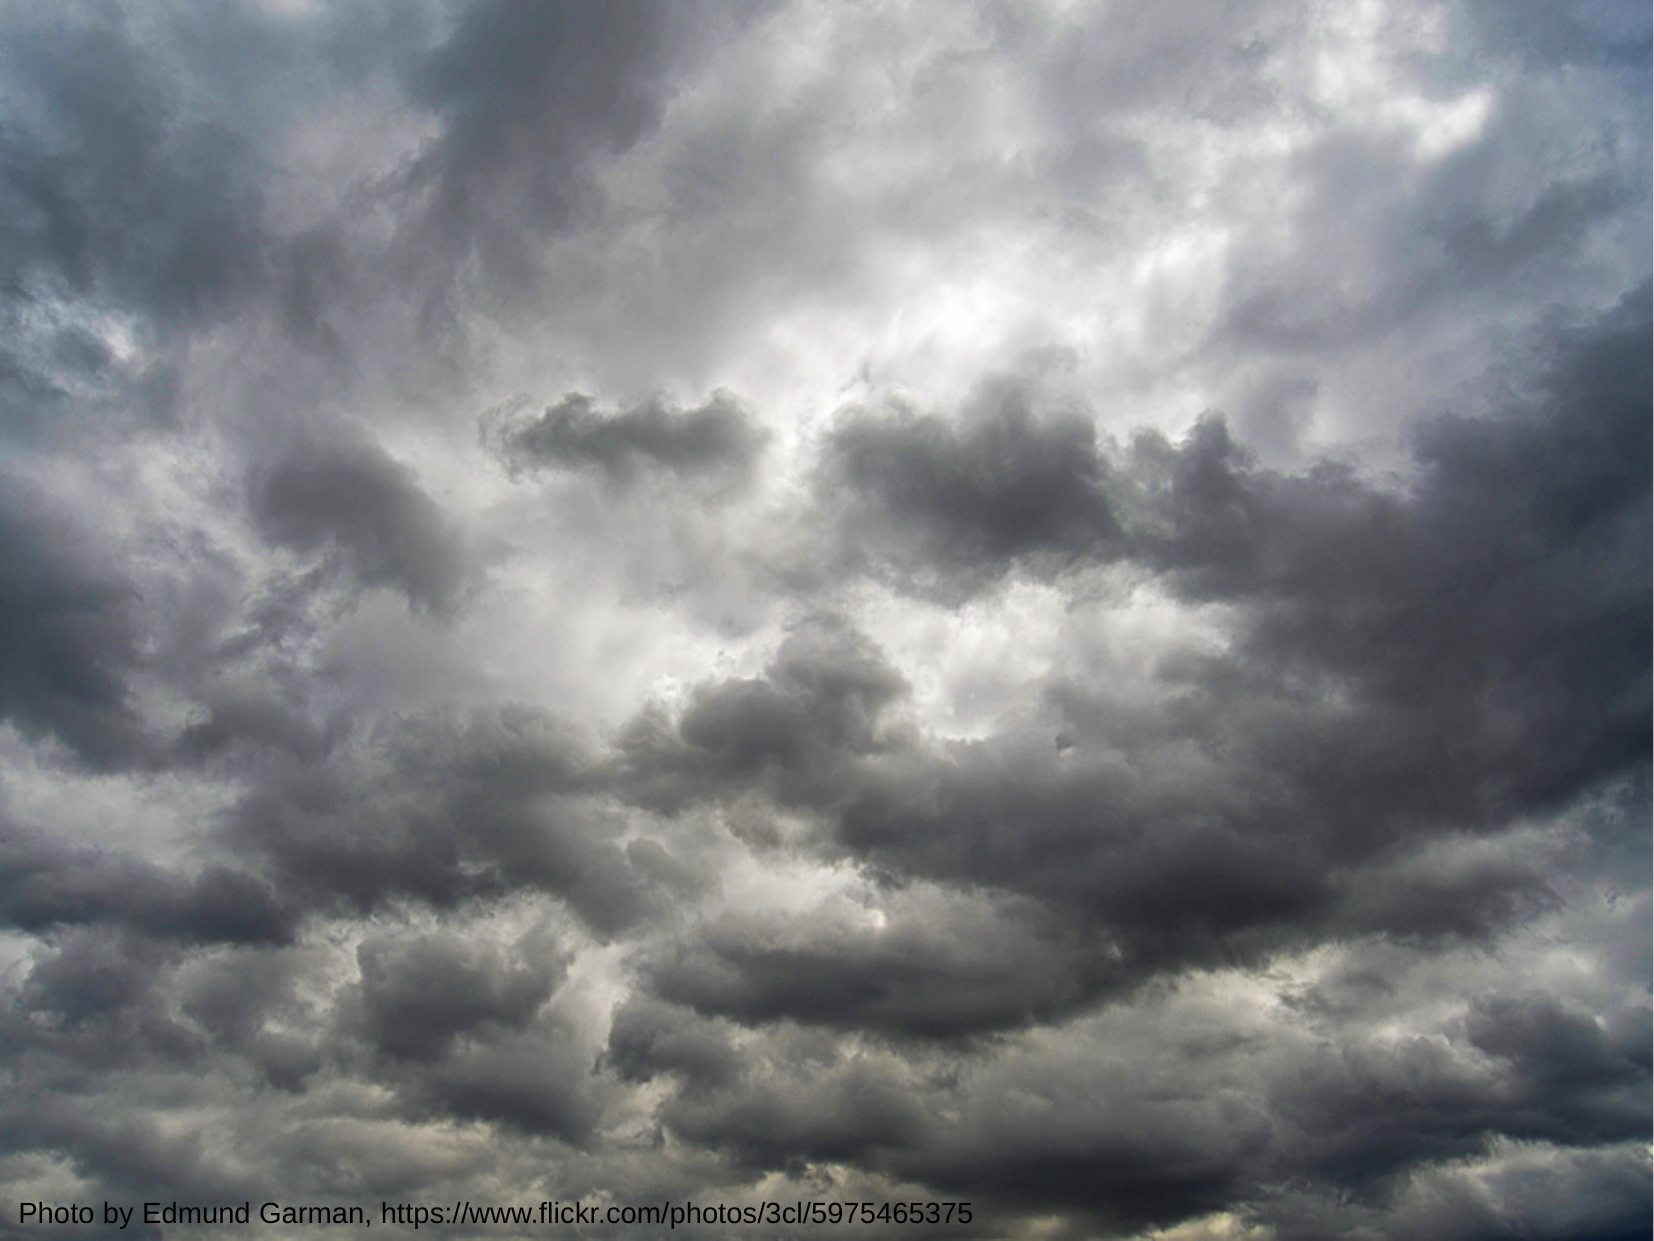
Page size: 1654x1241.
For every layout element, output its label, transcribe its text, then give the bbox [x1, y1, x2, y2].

picture [0, 0, 1654, 1241]
title Photo by Edmund Garman, https://www.flickr.com/photos/3cl/5975465375 [0, 1110, 1369, 1241]
